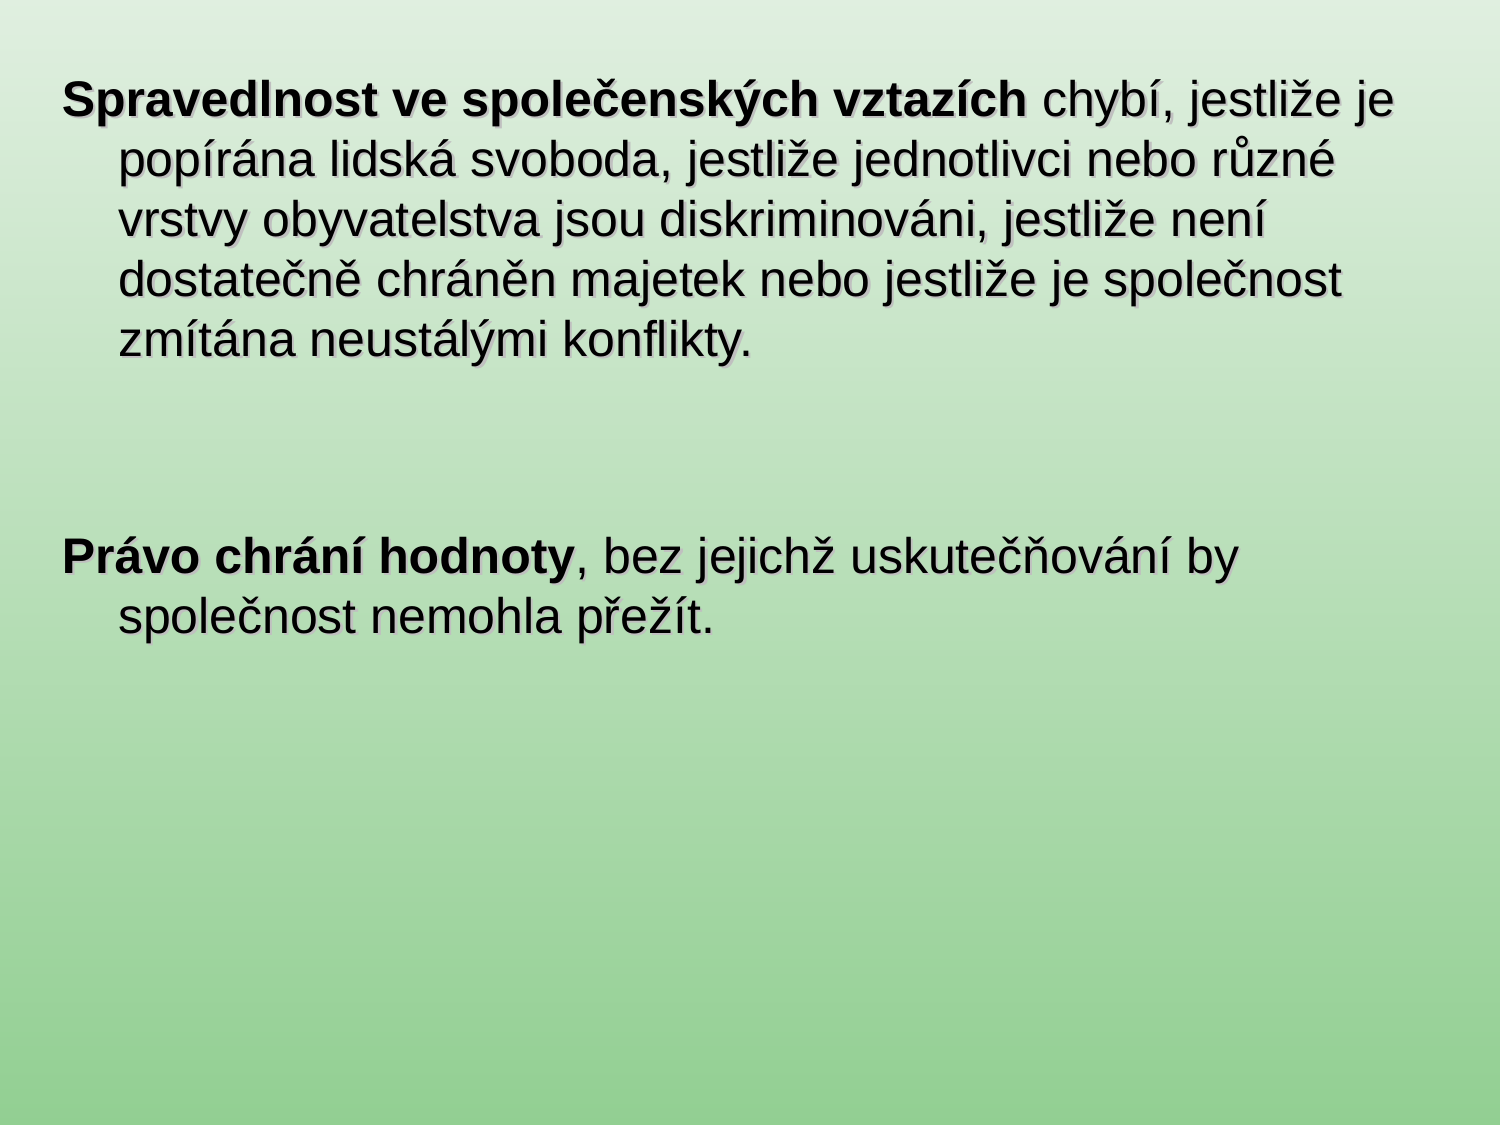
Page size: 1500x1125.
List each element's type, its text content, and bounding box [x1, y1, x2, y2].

list Spravedlnost ve společenských vztazích chybí, jestliže je popírána lidská svoboda, jestliže jednotlivci nebo různé vrstvy obyvatelstva jsou diskriminováni, jestliže není dostatečně chráněn majetek nebo jestliže je společnost zmítána neustálými konflikty. Právo chrání hodnoty, bez jejichž uskutečňování by společnost nemohla přežít. [46, 58, 1449, 1032]
